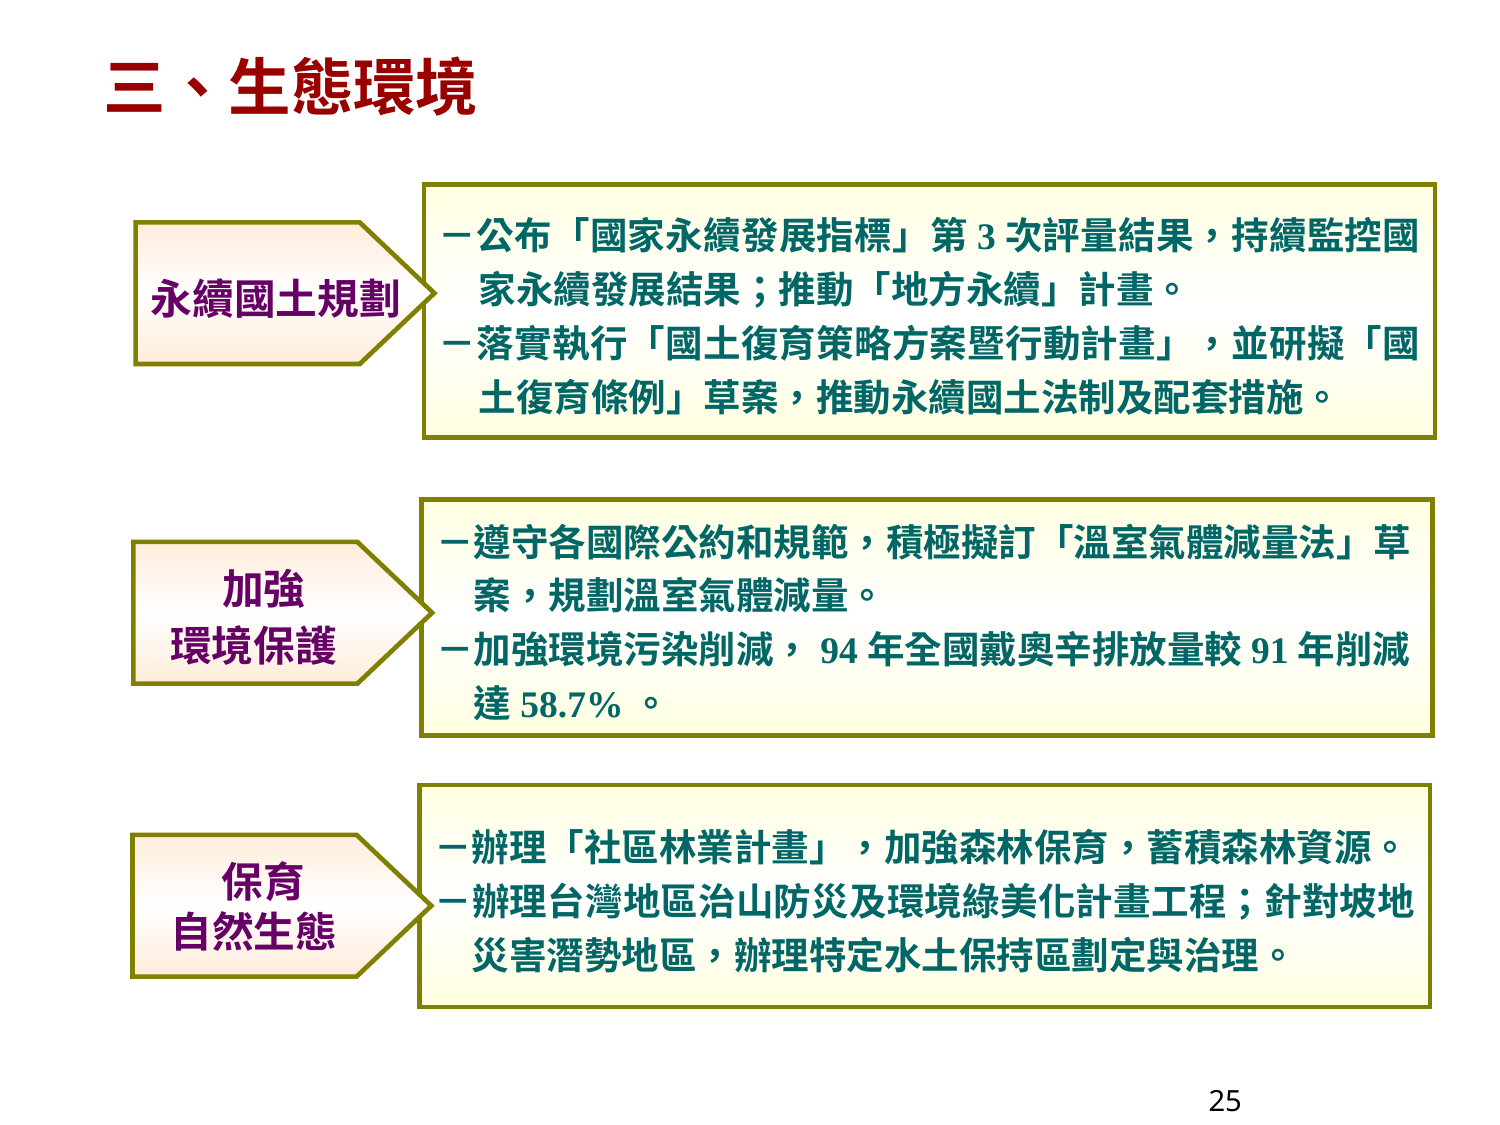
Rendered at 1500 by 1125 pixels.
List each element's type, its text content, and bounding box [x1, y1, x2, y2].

text_box [1193, 1054, 1500, 1125]
text_box 保育 自然生態 [132, 834, 432, 977]
text_box 永續國土規劃 [135, 222, 435, 365]
text_box －公布「國家永續發展指標」第3次評量結果，持續監控國家永續發展結果；推動「地方永續」計畫。 －落實執行「國土復育策略方案暨行動計畫」，並研擬「國土復育條例」草案，推動永續國土法制及配套措施。 [424, 185, 1435, 438]
text_box 三、生態環境 [88, 40, 1377, 131]
text_box －辦理「社區林業計畫」，加強森林保育，蓄積森林資源。 －辦理台灣地區治山防災及環境綠美化計畫工程；針對坡地災害潛勢地區，辦理特定水土保持區劃定與治理。 [419, 785, 1430, 1007]
text_box －遵守各國際公約和規範，積極擬訂「溫室氣體減量法」草案，規劃溫室氣體減量。 －加強環境污染削減，94年全國戴奧辛排放量較91年削減達58.7%。 [422, 499, 1433, 735]
text_box 加強 環境保護 [133, 541, 433, 684]
